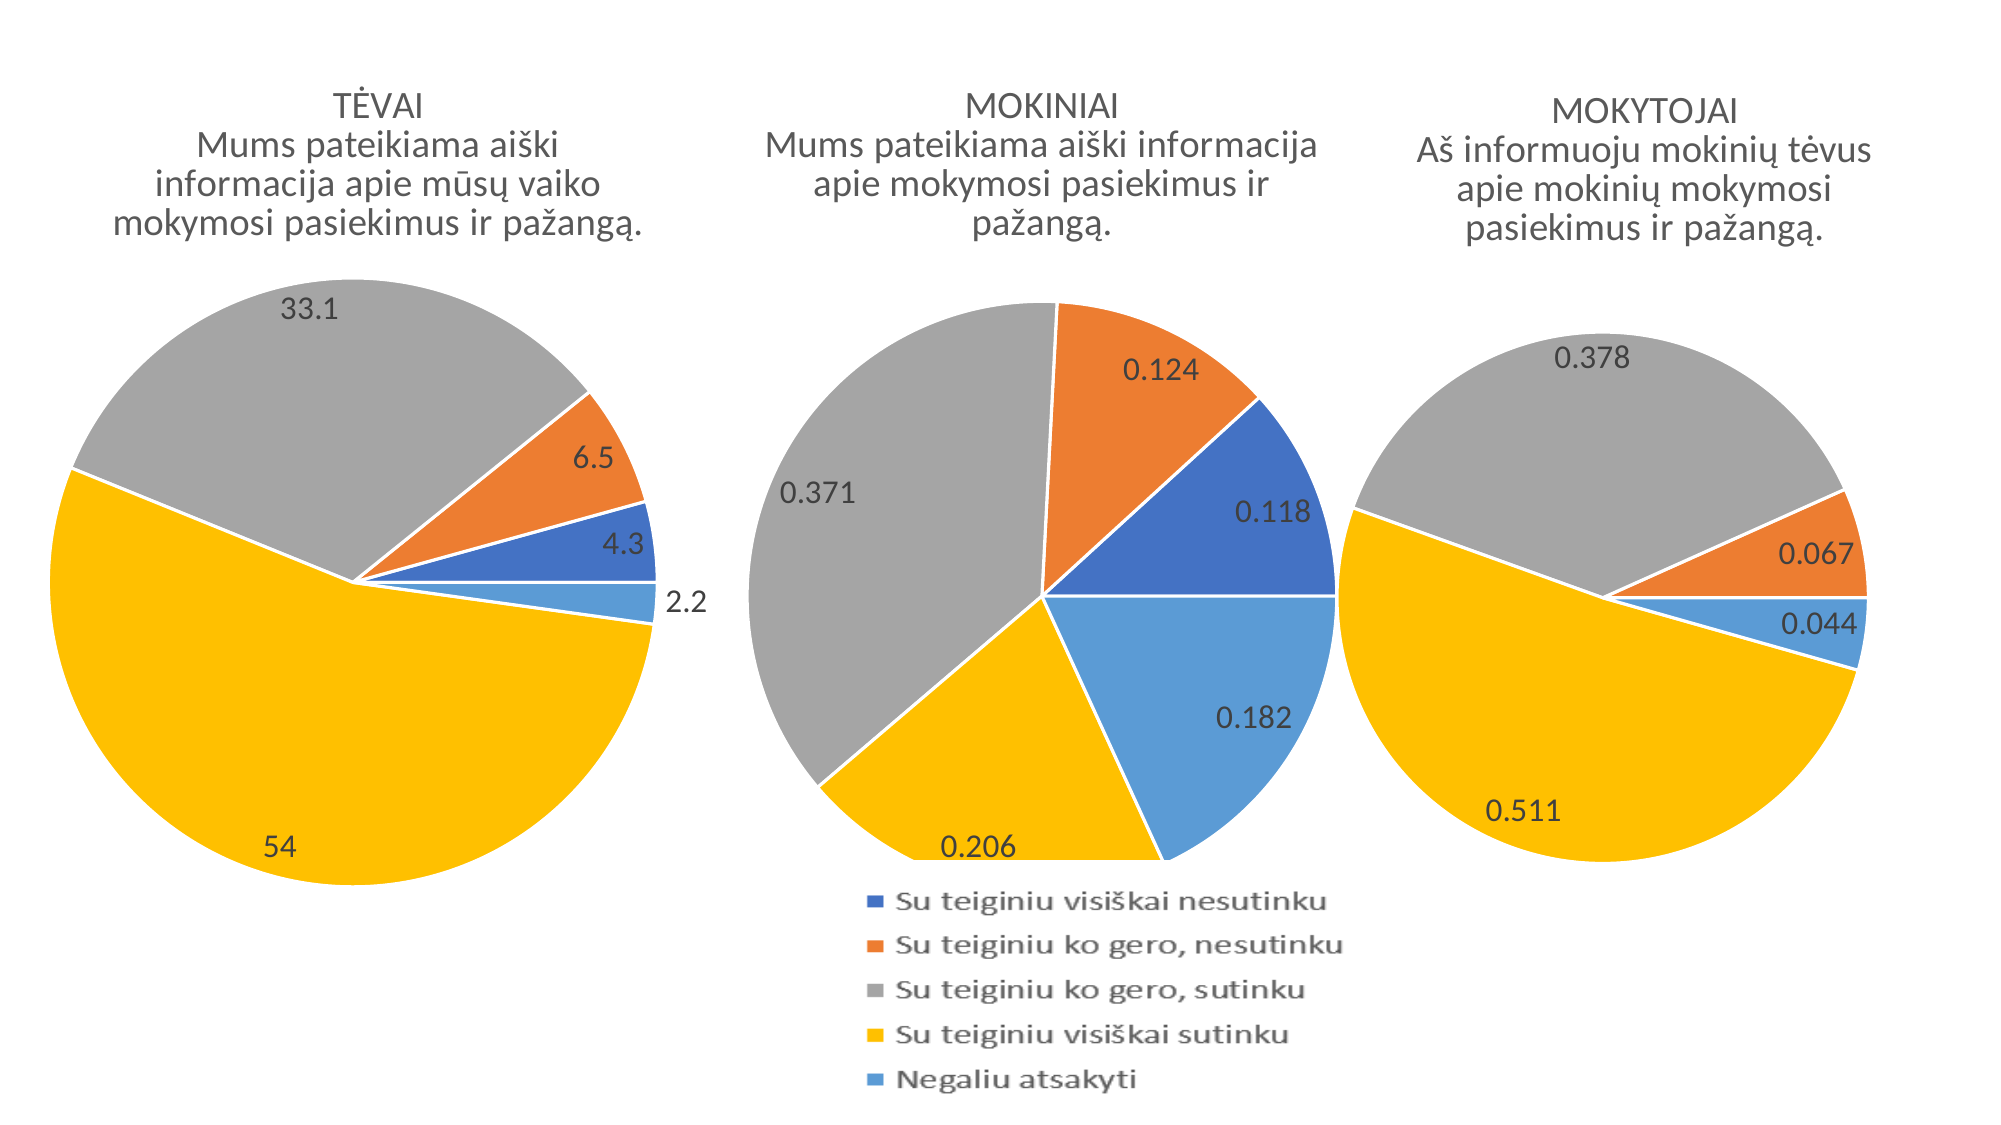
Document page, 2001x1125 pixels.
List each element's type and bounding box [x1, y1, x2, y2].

picture [741, 860, 1430, 1112]
chart [34, 52, 1966, 934]
